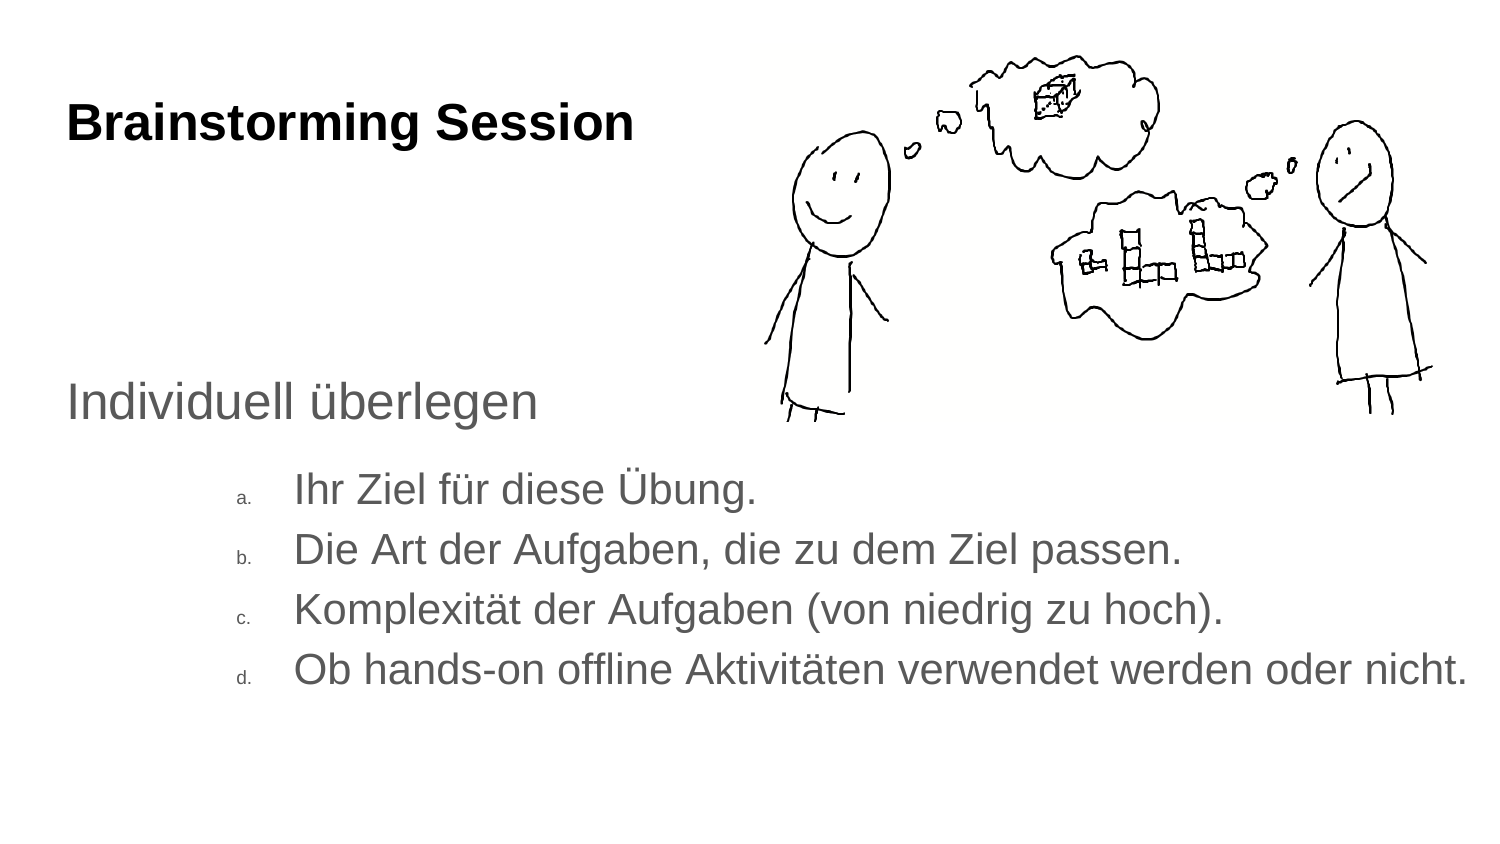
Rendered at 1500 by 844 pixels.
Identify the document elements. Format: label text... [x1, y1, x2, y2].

title Brainstorming Session [51, 72, 750, 167]
picture [750, 43, 1449, 422]
list Individuell überlegen Ihr Ziel für diese Übung. Die Art der Aufgaben, die zu dem Ziel passen. Komplexität der Aufgaben (von niedrig zu hoch). Ob hands-on offline Aktivitäten verwendet werden oder nicht. [51, 344, 1487, 750]
